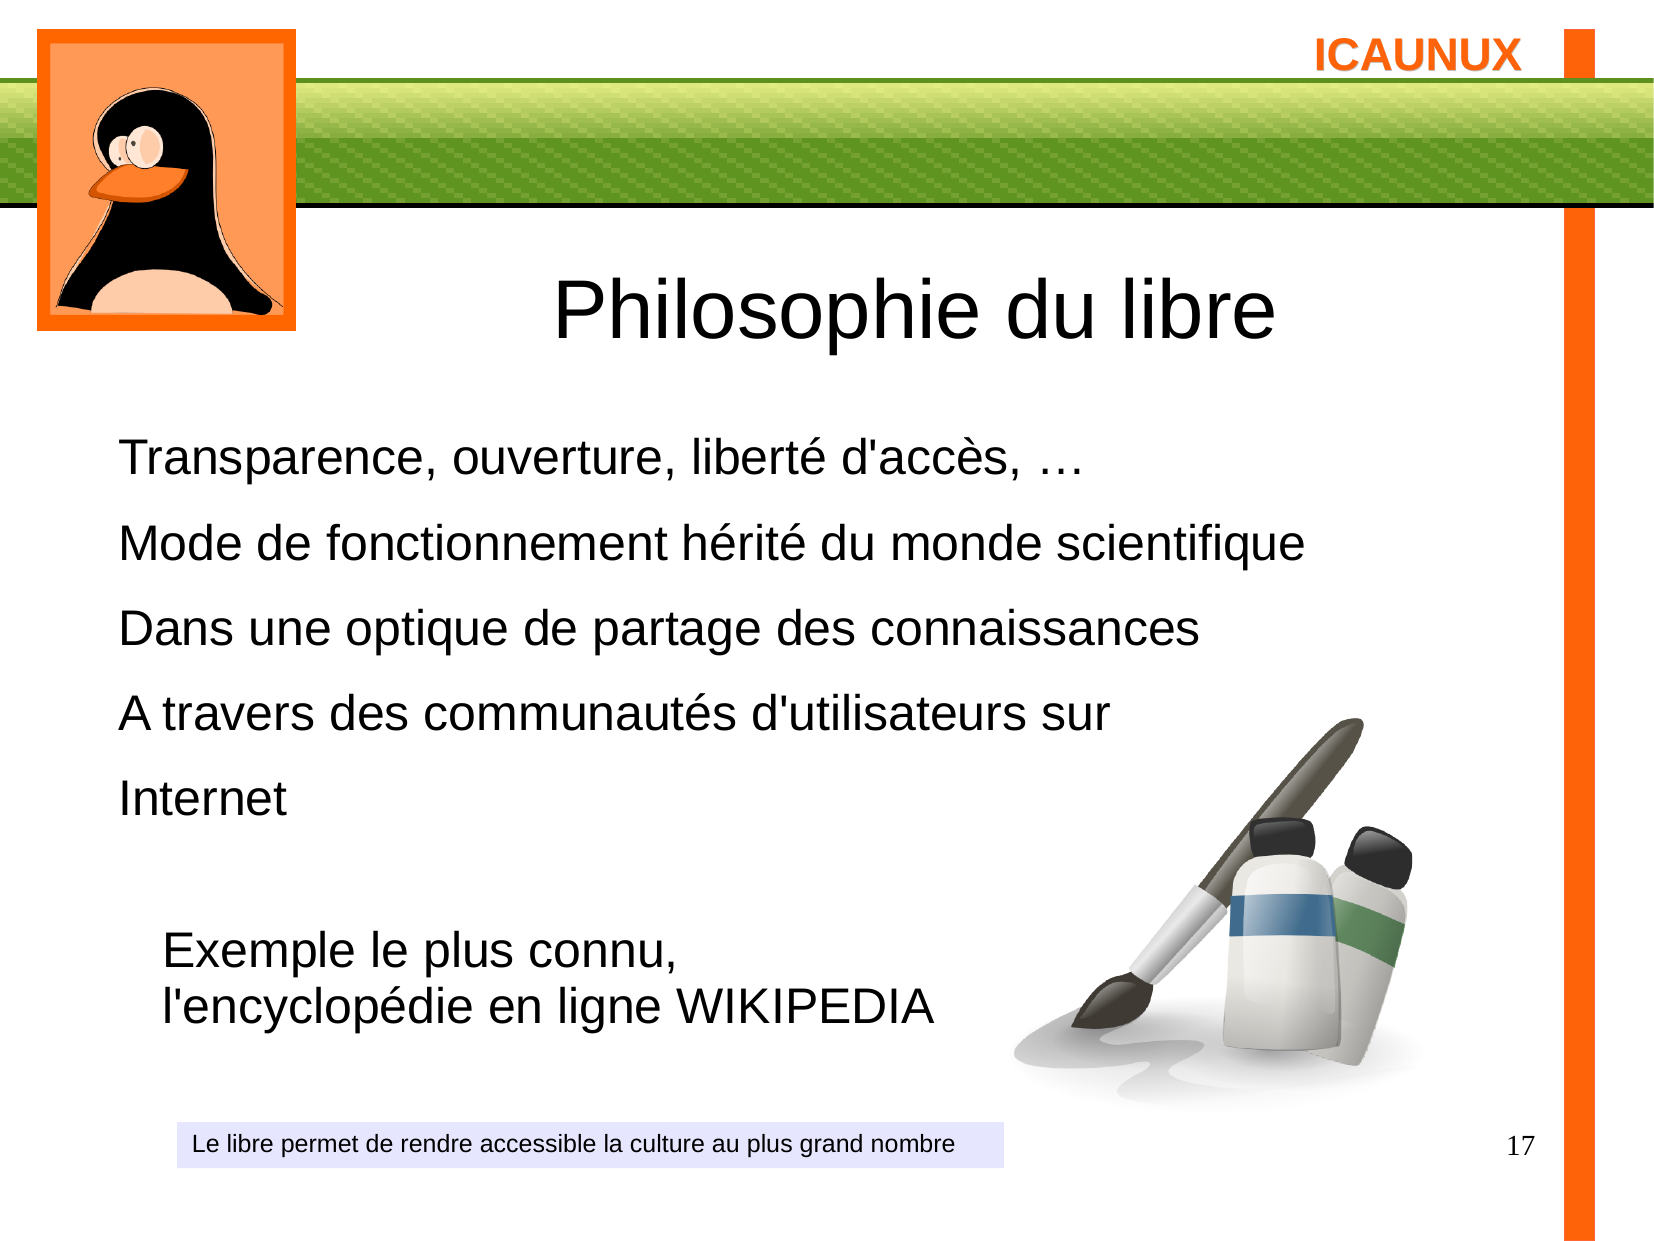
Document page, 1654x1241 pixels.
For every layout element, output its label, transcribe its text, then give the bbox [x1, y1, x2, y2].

title Philosophie du libre [324, 235, 1506, 384]
picture [1003, 708, 1447, 1118]
text_box Exemple le plus connu, l'encyclopédie en ligne WIKIPEDIA [147, 915, 975, 1055]
text_box Le libre permet de rendre accessible la culture au plus grand nombre [177, 1122, 1004, 1169]
picture [0, 29, 1654, 331]
list Transparence, ouverture, liberté d'accès, … Mode de fonctionnement hérité du monde scientifique Dans une optique de partage des connaissances A travers des communautés d'utilisateurs sur Internet [118, 429, 1542, 1123]
